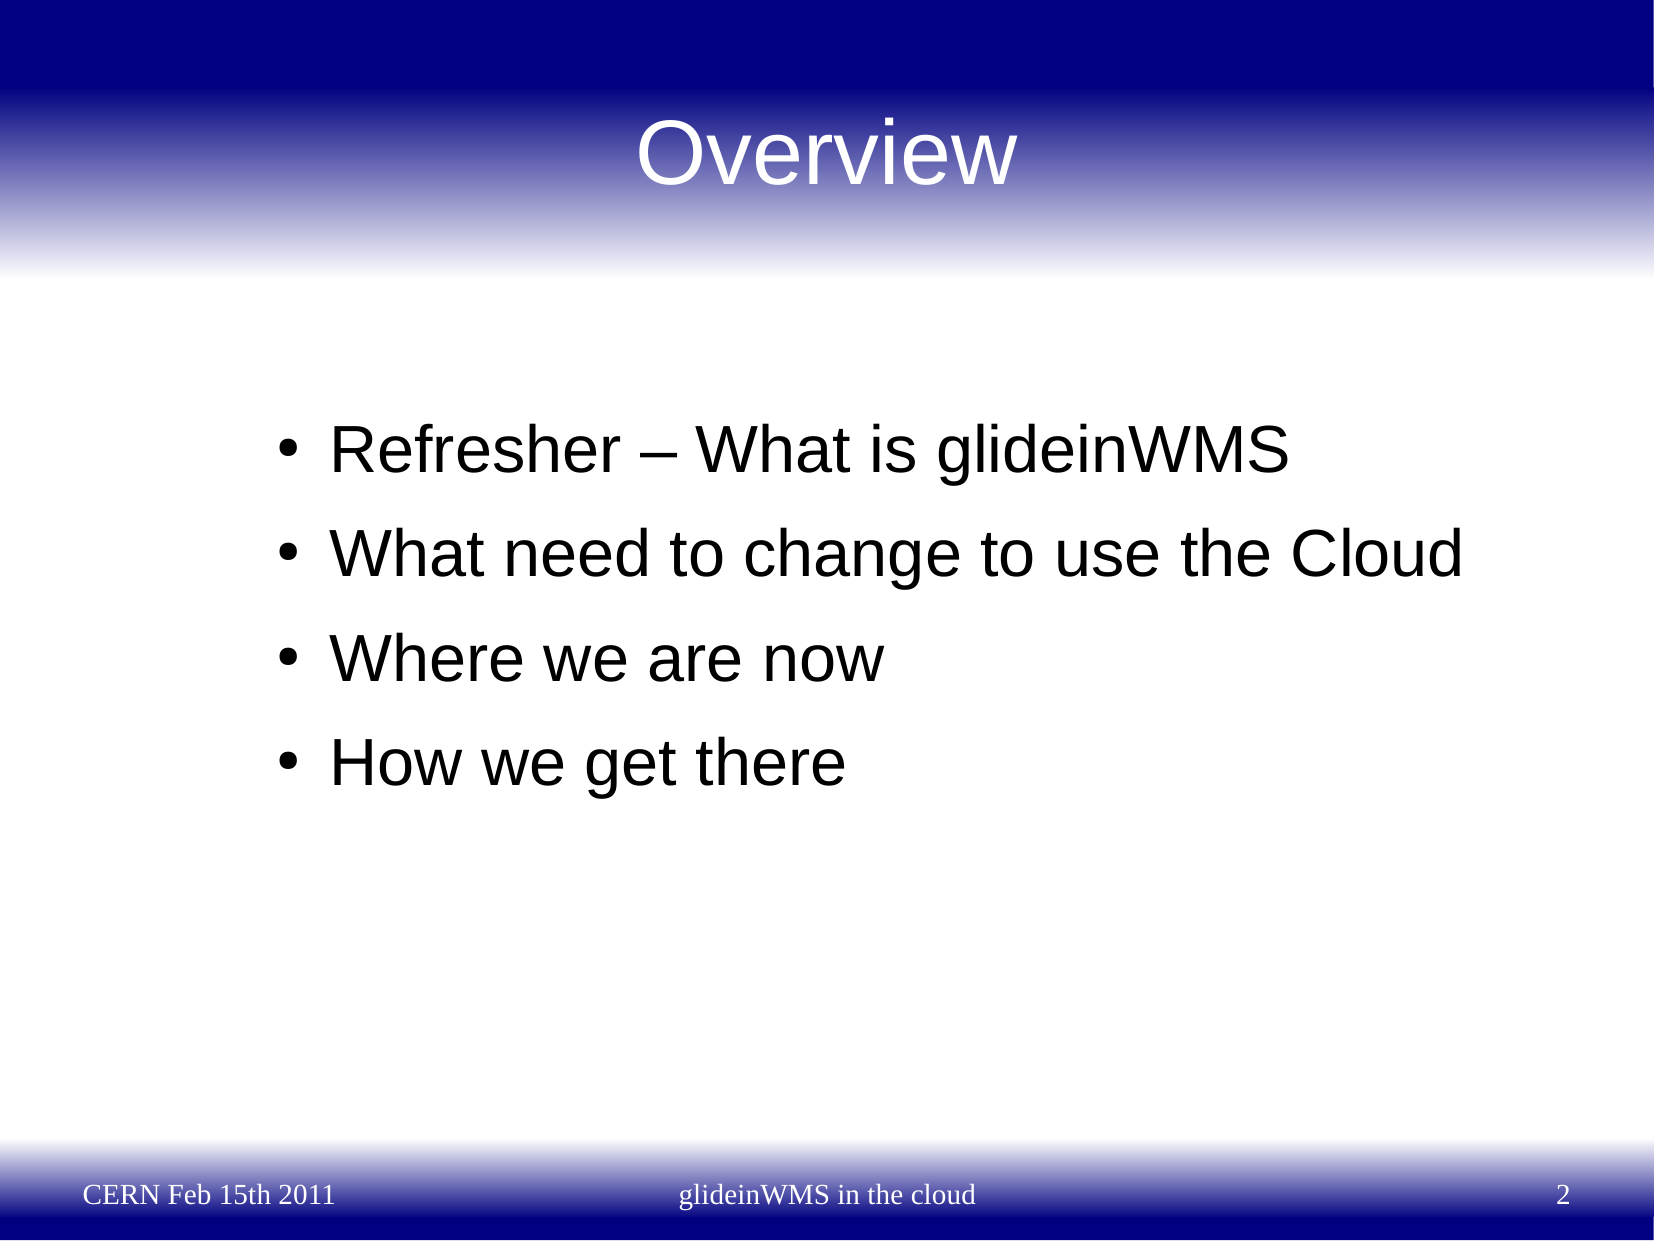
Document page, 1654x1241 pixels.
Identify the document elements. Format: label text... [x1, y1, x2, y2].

title Overview [82, 49, 1571, 257]
list Refresher – What is glideinWMS What need to change to use the Cloud Where we are now How we get there [258, 412, 1571, 1109]
